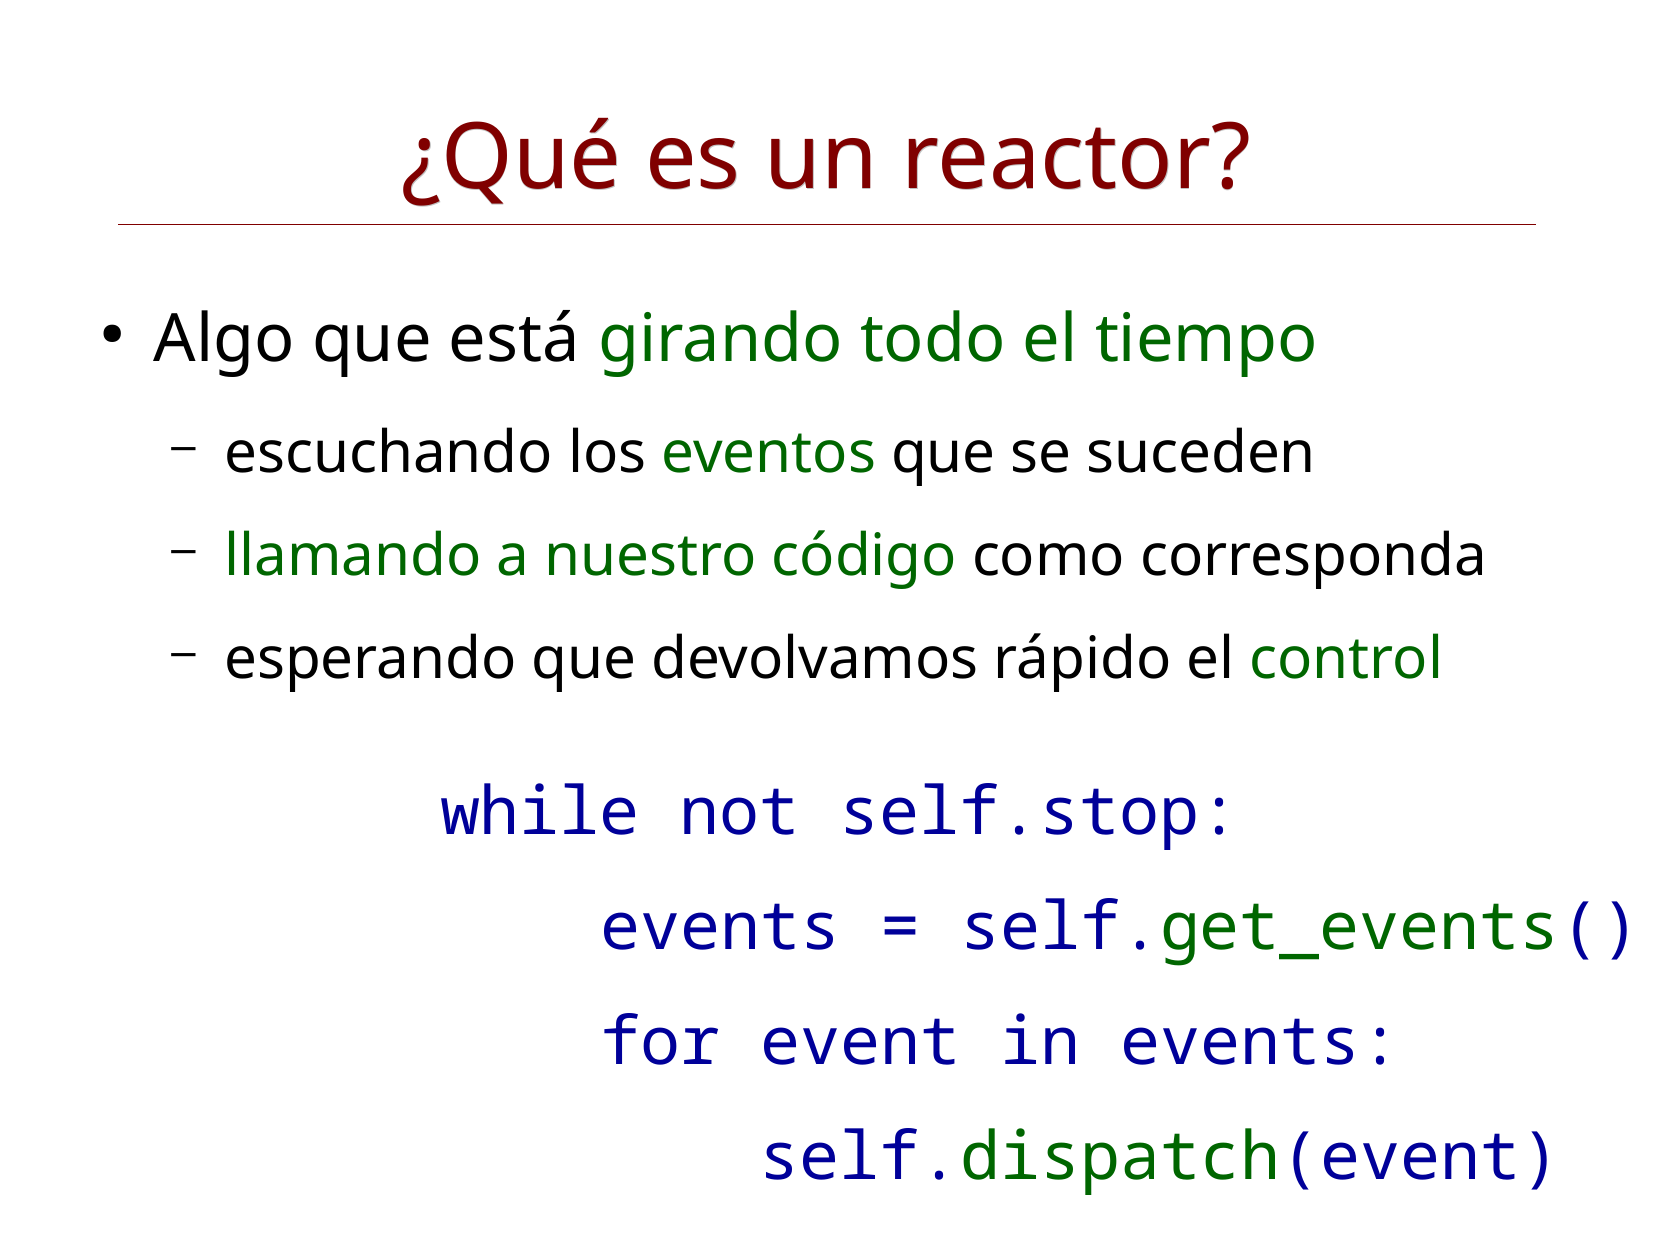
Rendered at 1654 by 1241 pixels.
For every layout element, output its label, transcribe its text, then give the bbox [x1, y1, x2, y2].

text_box while not self.stop: events = self.get_events() for event in events: self.dispatch(event) [425, 755, 1460, 1112]
title ¿Qué es un reactor? [82, 49, 1571, 257]
list Algo que está girando todo el tiempo escuchando los eventos que se suceden llamando a nuestro código como corresponda esperando que devolvamos rápido el control [82, 290, 1571, 1010]
